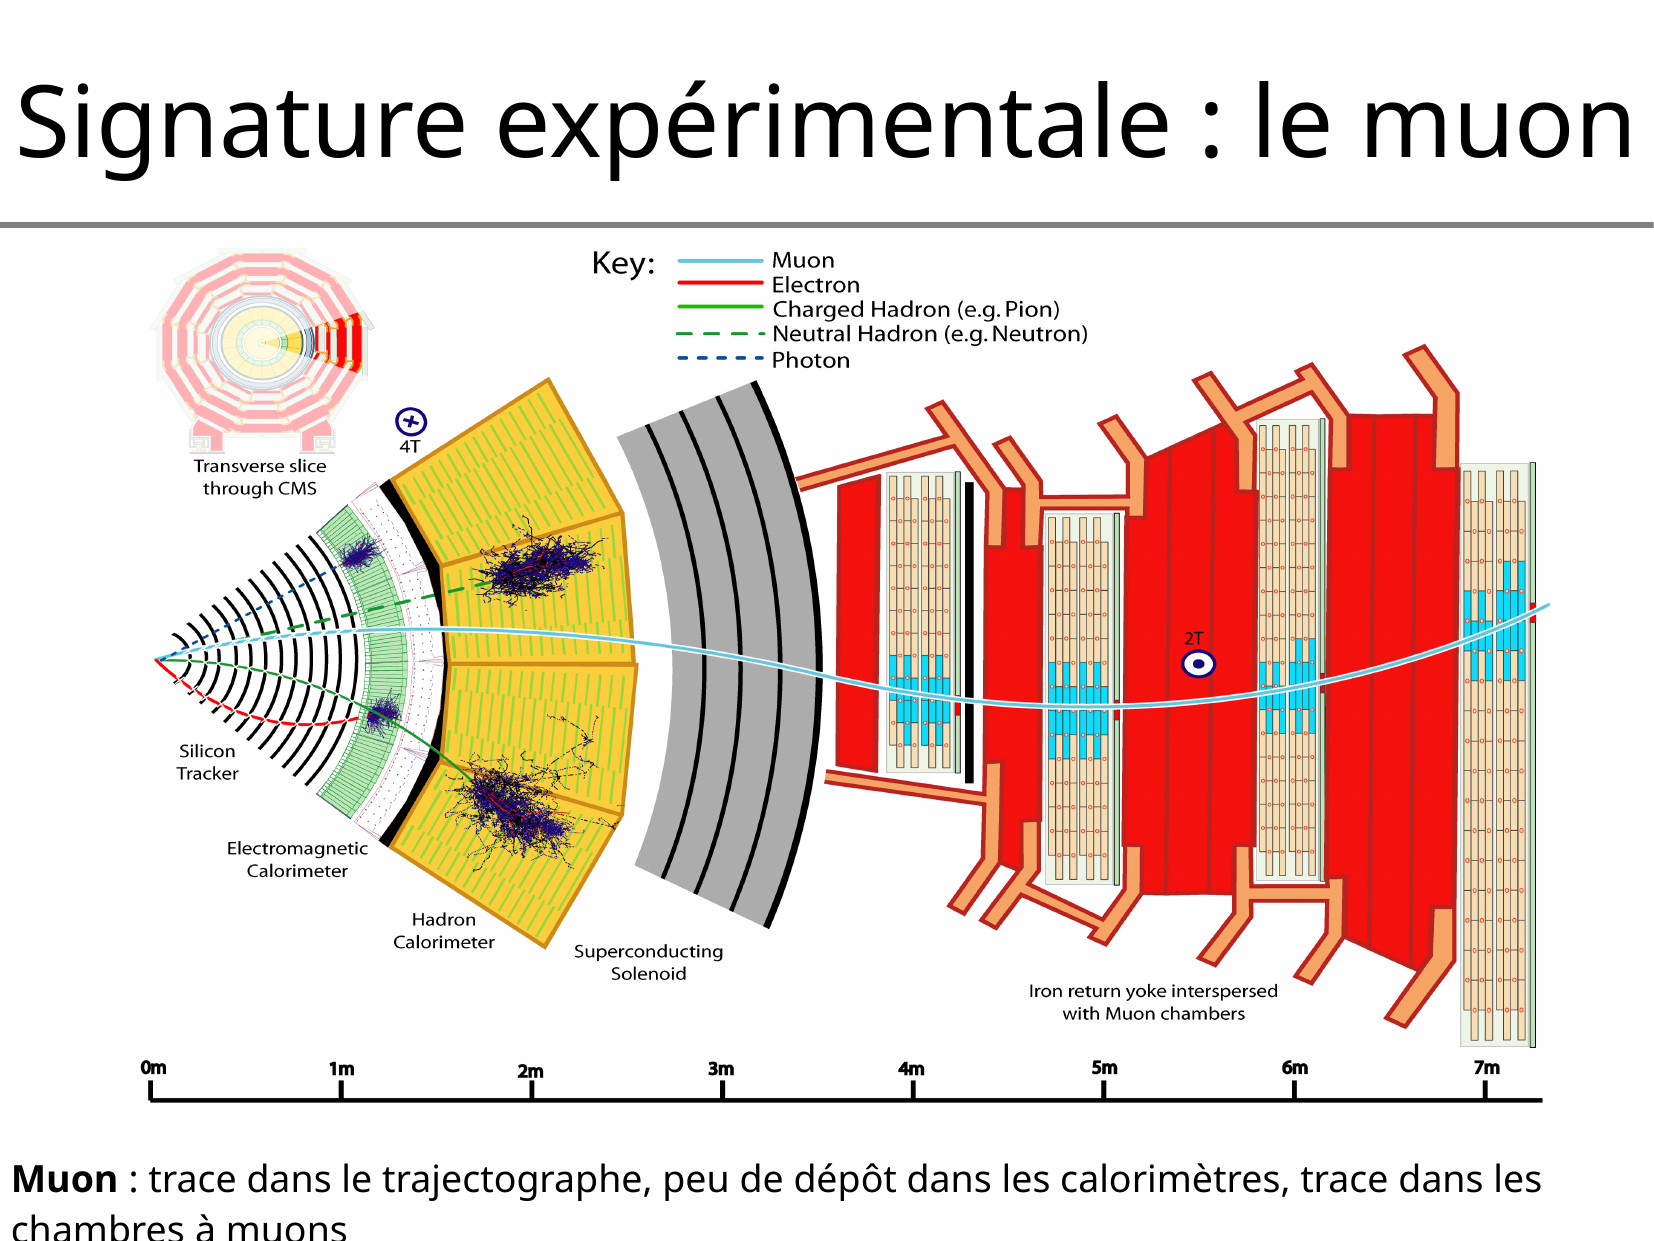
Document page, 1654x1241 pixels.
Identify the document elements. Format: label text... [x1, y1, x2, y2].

text_box [125, 232, 1551, 1107]
text_box Signature expérimentale : le muon [0, 43, 1654, 173]
text_box Muon : trace dans le trajectographe, peu de dépôt dans les calorimètres, trace dans les chambres à muons [0, 1144, 1654, 1204]
